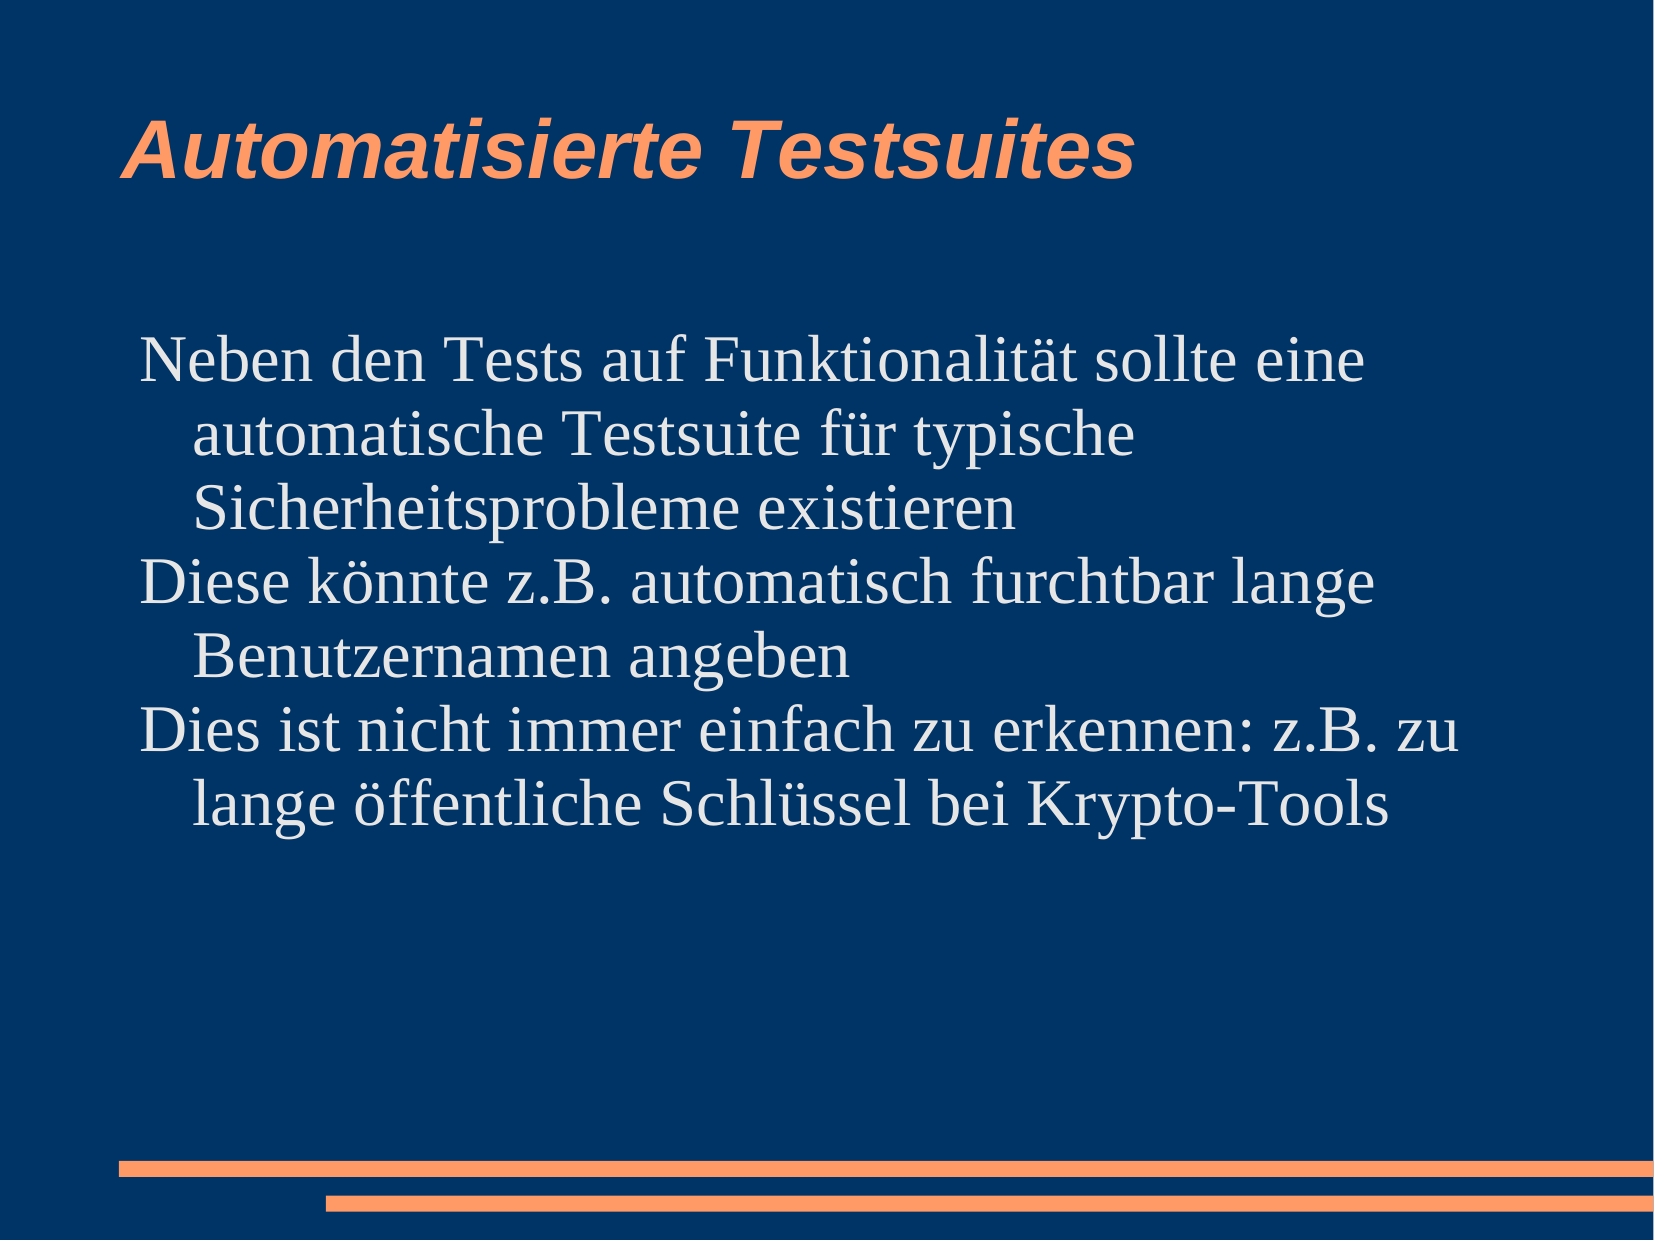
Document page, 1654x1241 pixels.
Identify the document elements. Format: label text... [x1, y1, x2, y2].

title Automatisierte Testsuites [121, 46, 1534, 254]
list Neben den Tests auf Funktionalität sollte eine automatische Testsuite für typische Sicherheitsprobleme existieren Diese könnte z.B. automatisch furchtbar lange Benutzernamen angeben Dies ist nicht immer einfach zu erkennen: z.B. zu lange öffentliche Schlüssel bei Krypto-Tools [121, 322, 1561, 1133]
